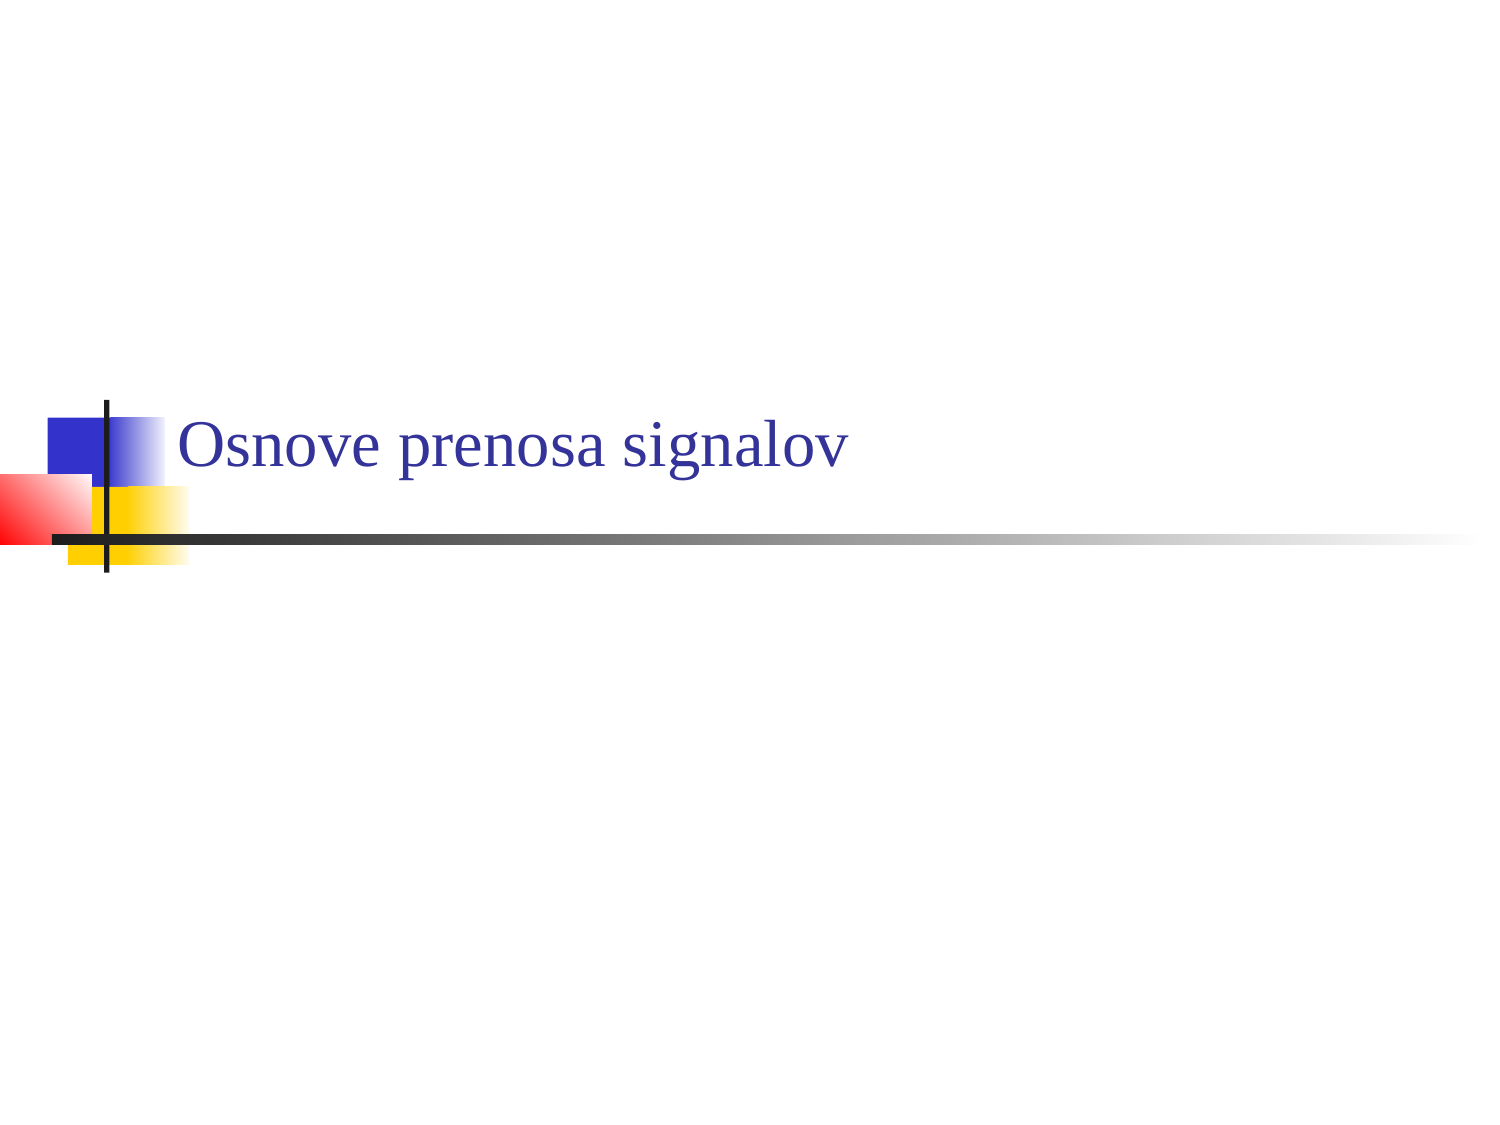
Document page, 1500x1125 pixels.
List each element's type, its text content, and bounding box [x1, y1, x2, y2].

title Osnove prenosa signalov [162, 299, 1438, 488]
